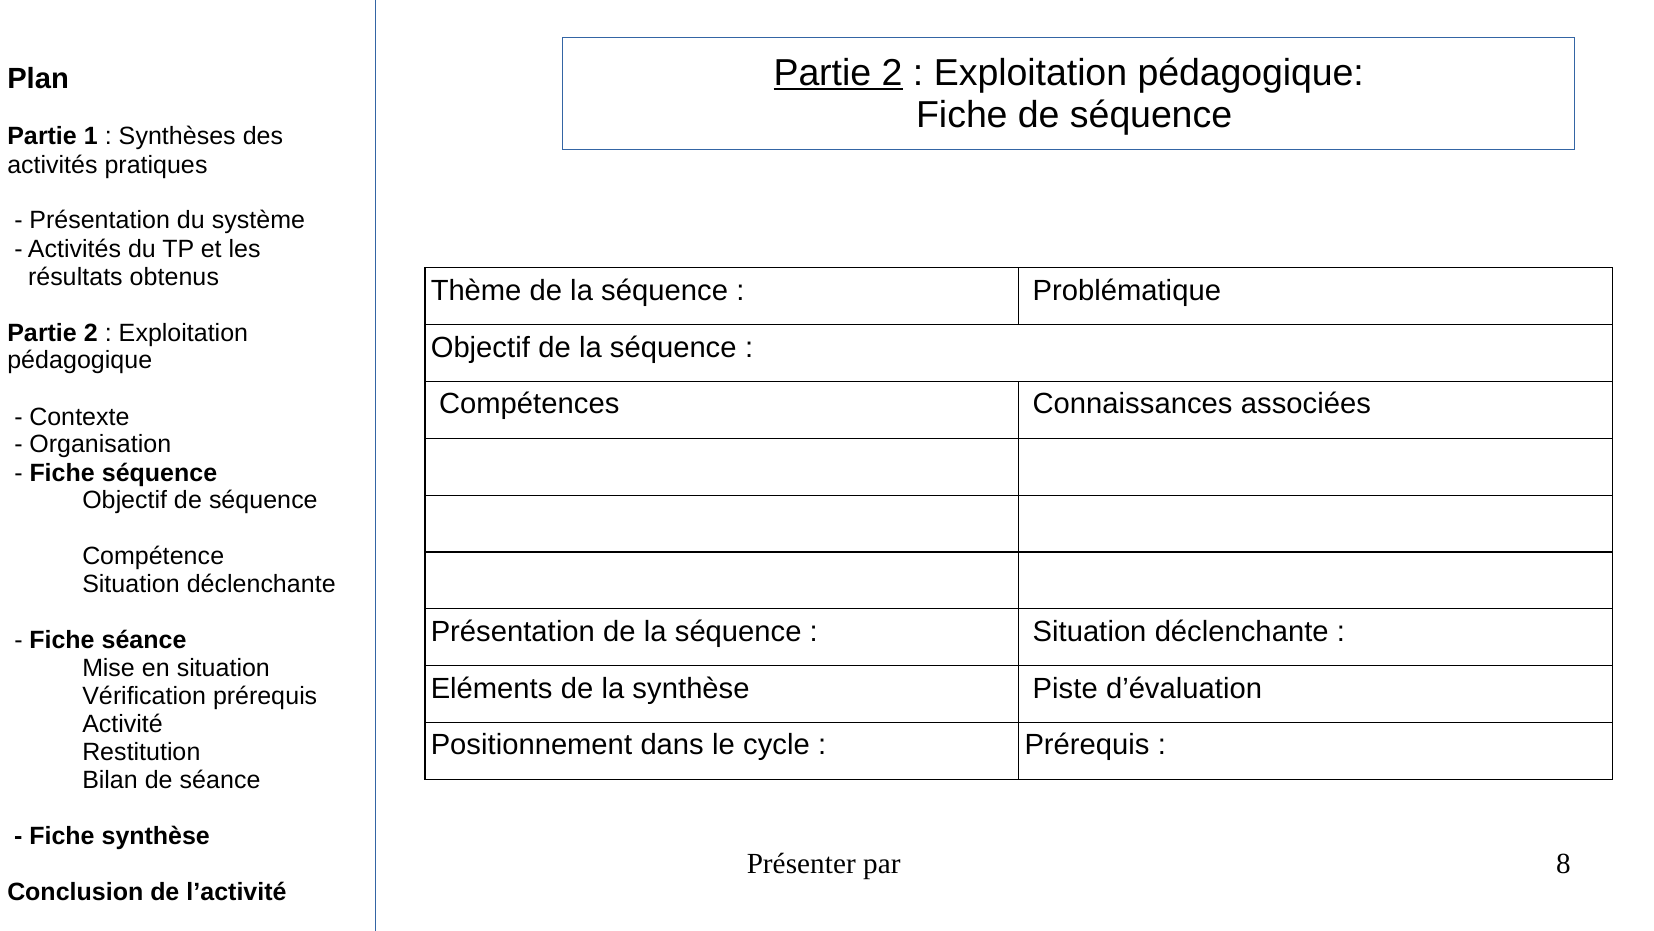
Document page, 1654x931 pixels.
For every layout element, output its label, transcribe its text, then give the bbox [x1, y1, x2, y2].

table_cell [1019, 553, 1612, 608]
table_cell Objectif de la séquence : [426, 325, 1612, 381]
table_cell Situation déclenchante : [1019, 609, 1612, 665]
table_cell Connaissances associées [1019, 382, 1612, 438]
table_cell Prérequis : [1019, 723, 1612, 779]
table_cell [1019, 439, 1612, 495]
table_cell Positionnement dans le cycle : [426, 723, 1018, 779]
table_cell [426, 496, 1018, 551]
table_cell [1019, 496, 1612, 551]
table_cell Compétences [426, 382, 1018, 438]
table_header Thème de la séquence : [426, 268, 1018, 324]
text_box Partie 2 : Exploitation pédagogique: Fiche de séquence [562, 37, 1575, 150]
table_cell Eléments de la synthèse [426, 666, 1018, 722]
table_cell [426, 553, 1018, 608]
table_cell [426, 439, 1018, 495]
table_cell Présentation de la séquence : [426, 609, 1018, 665]
title Plan Partie 1 : Synthèses des activités pratiques - Présentation du système - Activités du TP et les résultats obtenus Partie 2 : Exploitation pédagogique - Contexte - Organisation - Fiche séquence Objectif de séquence Compétence Situation déclenchante - Fiche séance Mise en situation Vérification prérequis Activité Restitution Bilan de séance - Fiche synthèse Conclusion de l’activité [7, 3, 338, 928]
table_cell Piste d’évaluation [1019, 666, 1612, 722]
table_header Problématique [1019, 268, 1612, 324]
